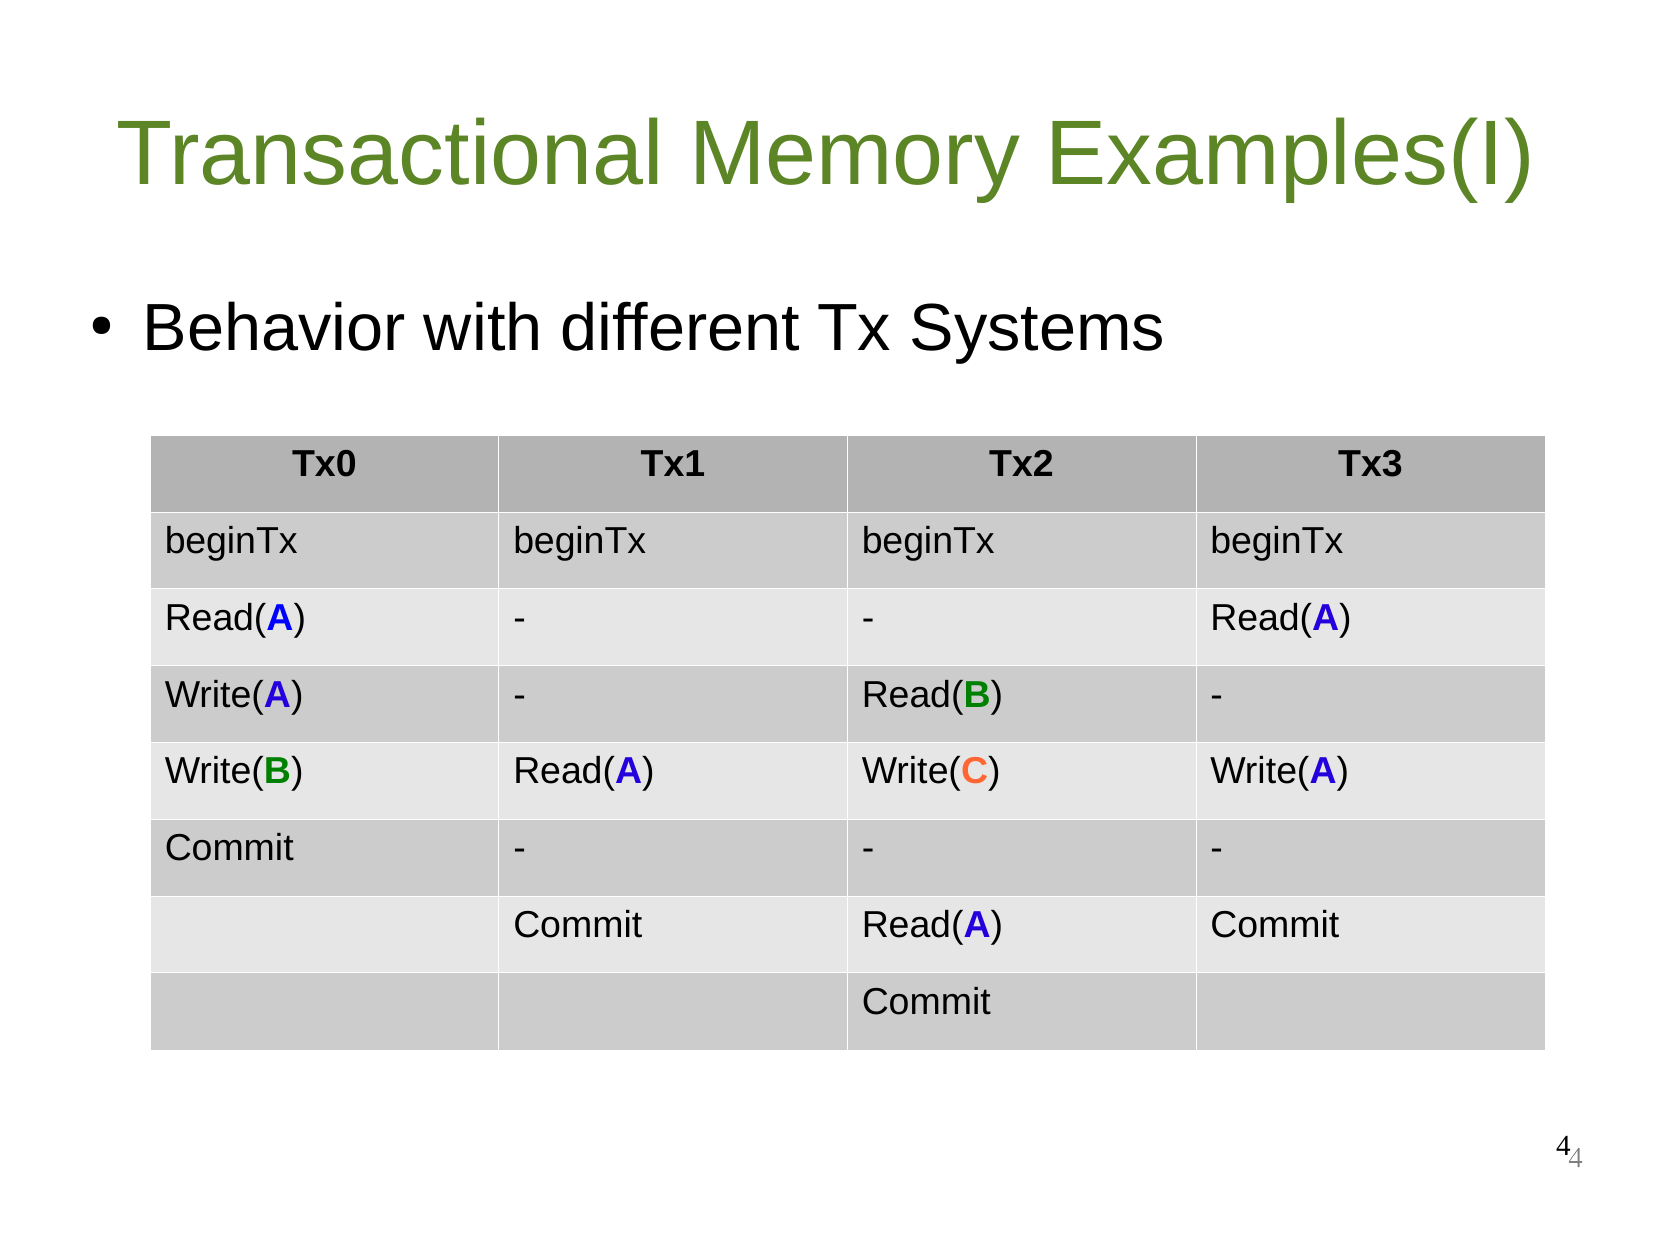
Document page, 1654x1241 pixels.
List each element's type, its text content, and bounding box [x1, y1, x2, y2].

table_cell - [848, 820, 1196, 896]
table_cell Commit [1197, 897, 1545, 972]
table_cell Commit [499, 897, 847, 972]
table_cell Read(A) [499, 743, 847, 819]
table_cell Read(A) [848, 897, 1196, 972]
table_cell - [499, 589, 847, 665]
table_cell beginTx [1197, 513, 1545, 588]
table_cell Commit [848, 973, 1196, 1050]
table_cell beginTx [151, 513, 498, 588]
table_cell beginTx [499, 513, 847, 588]
table_header Tx1 [499, 436, 847, 512]
table_cell Commit [151, 820, 498, 896]
table_cell Read(A) [151, 589, 498, 665]
table_cell Write(B) [151, 743, 498, 819]
table_cell Write(A) [1197, 743, 1545, 819]
table_cell [151, 973, 498, 1050]
table_cell Write(A) [151, 666, 498, 742]
table_cell - [499, 666, 847, 742]
table_header Tx0 [151, 436, 498, 512]
table_cell Read(B) [848, 666, 1196, 742]
table_cell - [499, 820, 847, 896]
table_header Tx3 [1197, 436, 1545, 512]
table_cell [1197, 973, 1545, 1050]
table_cell - [1197, 820, 1545, 896]
table_cell Write(C) [848, 743, 1196, 819]
table_cell - [848, 589, 1196, 665]
table_cell Read(A) [1197, 589, 1545, 665]
table_cell [499, 973, 847, 1050]
title Transactional Memory Examples(I) [82, 49, 1571, 257]
table_cell [151, 897, 498, 972]
list Behavior with different Tx Systems [71, 290, 1561, 1126]
table_header Tx2 [848, 436, 1196, 512]
table_cell - [1197, 666, 1545, 742]
table_cell beginTx [848, 513, 1196, 588]
